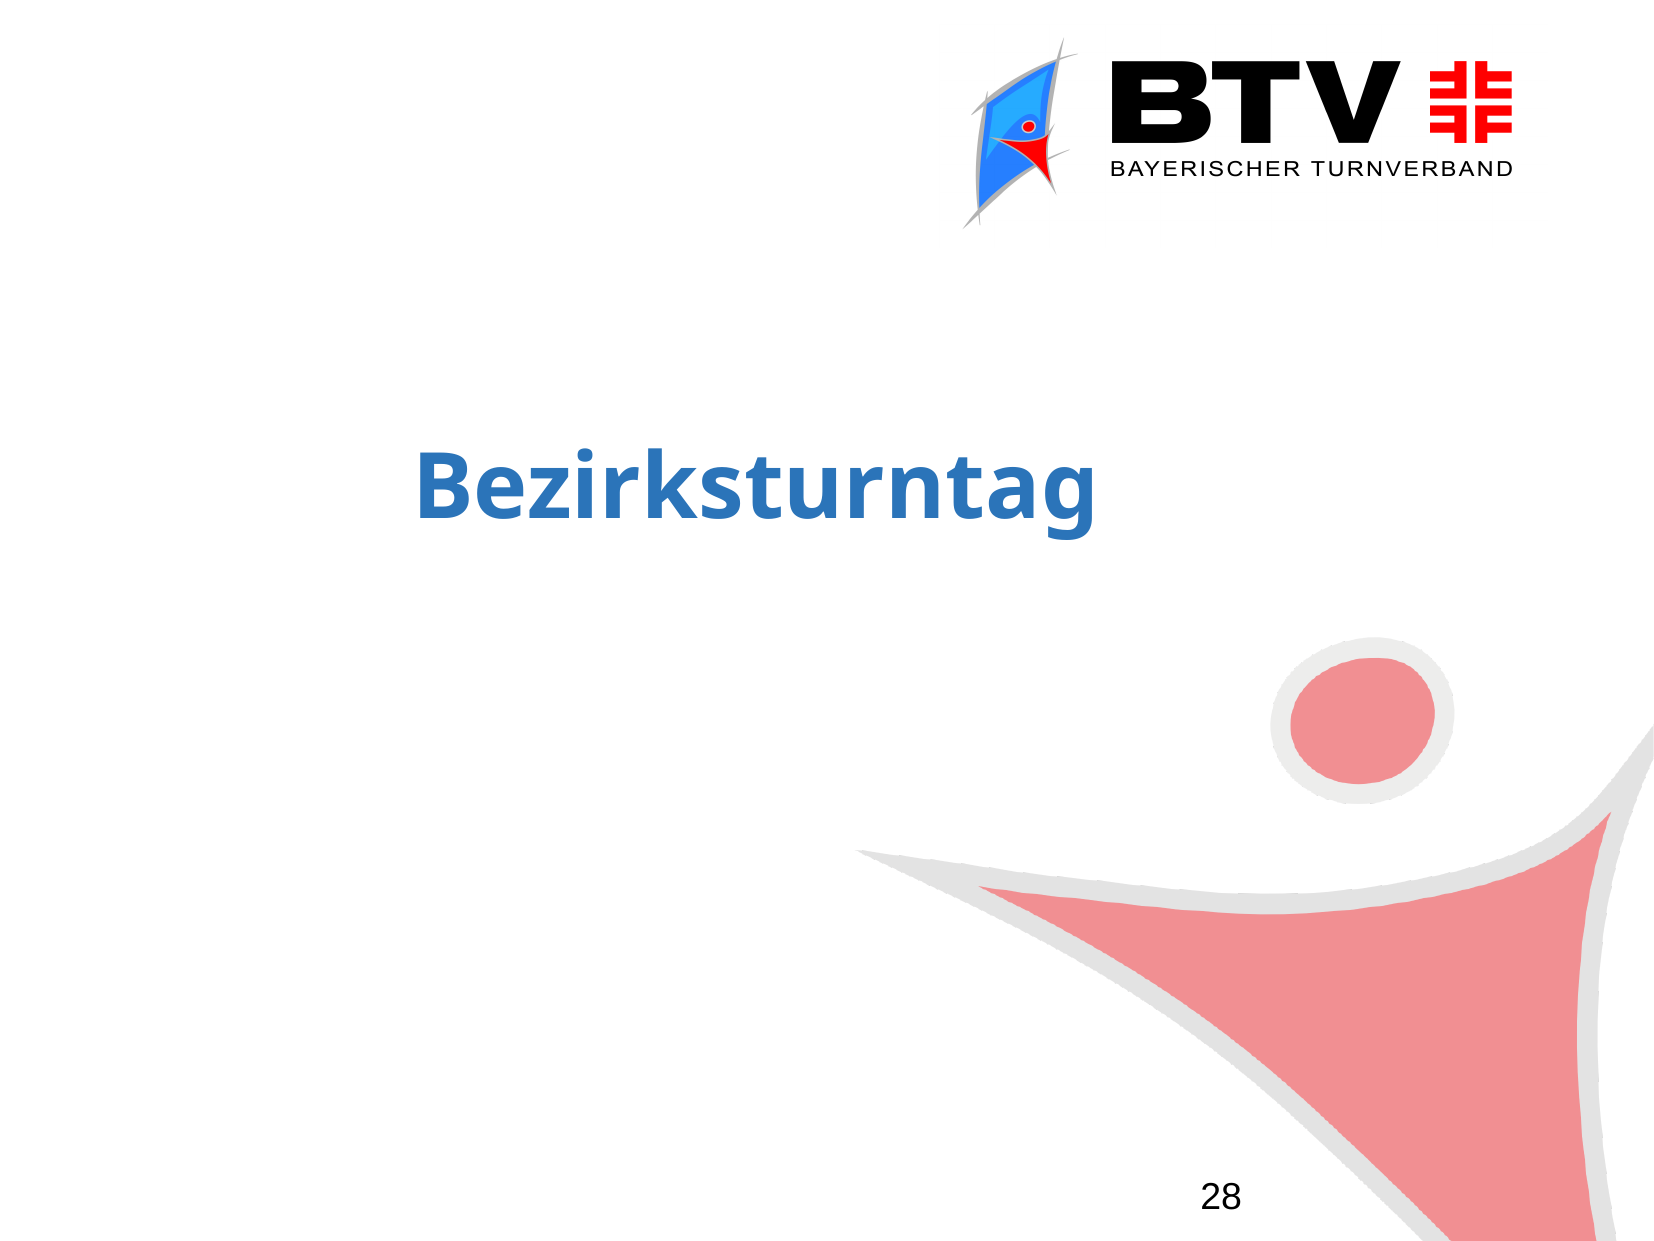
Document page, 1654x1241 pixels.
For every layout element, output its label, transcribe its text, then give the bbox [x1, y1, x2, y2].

picture [854, 637, 1654, 1241]
text_box <Nummer> [1185, 1169, 1571, 1216]
picture [939, 24, 1548, 248]
text_box Bezirksturntag [359, 413, 1153, 540]
